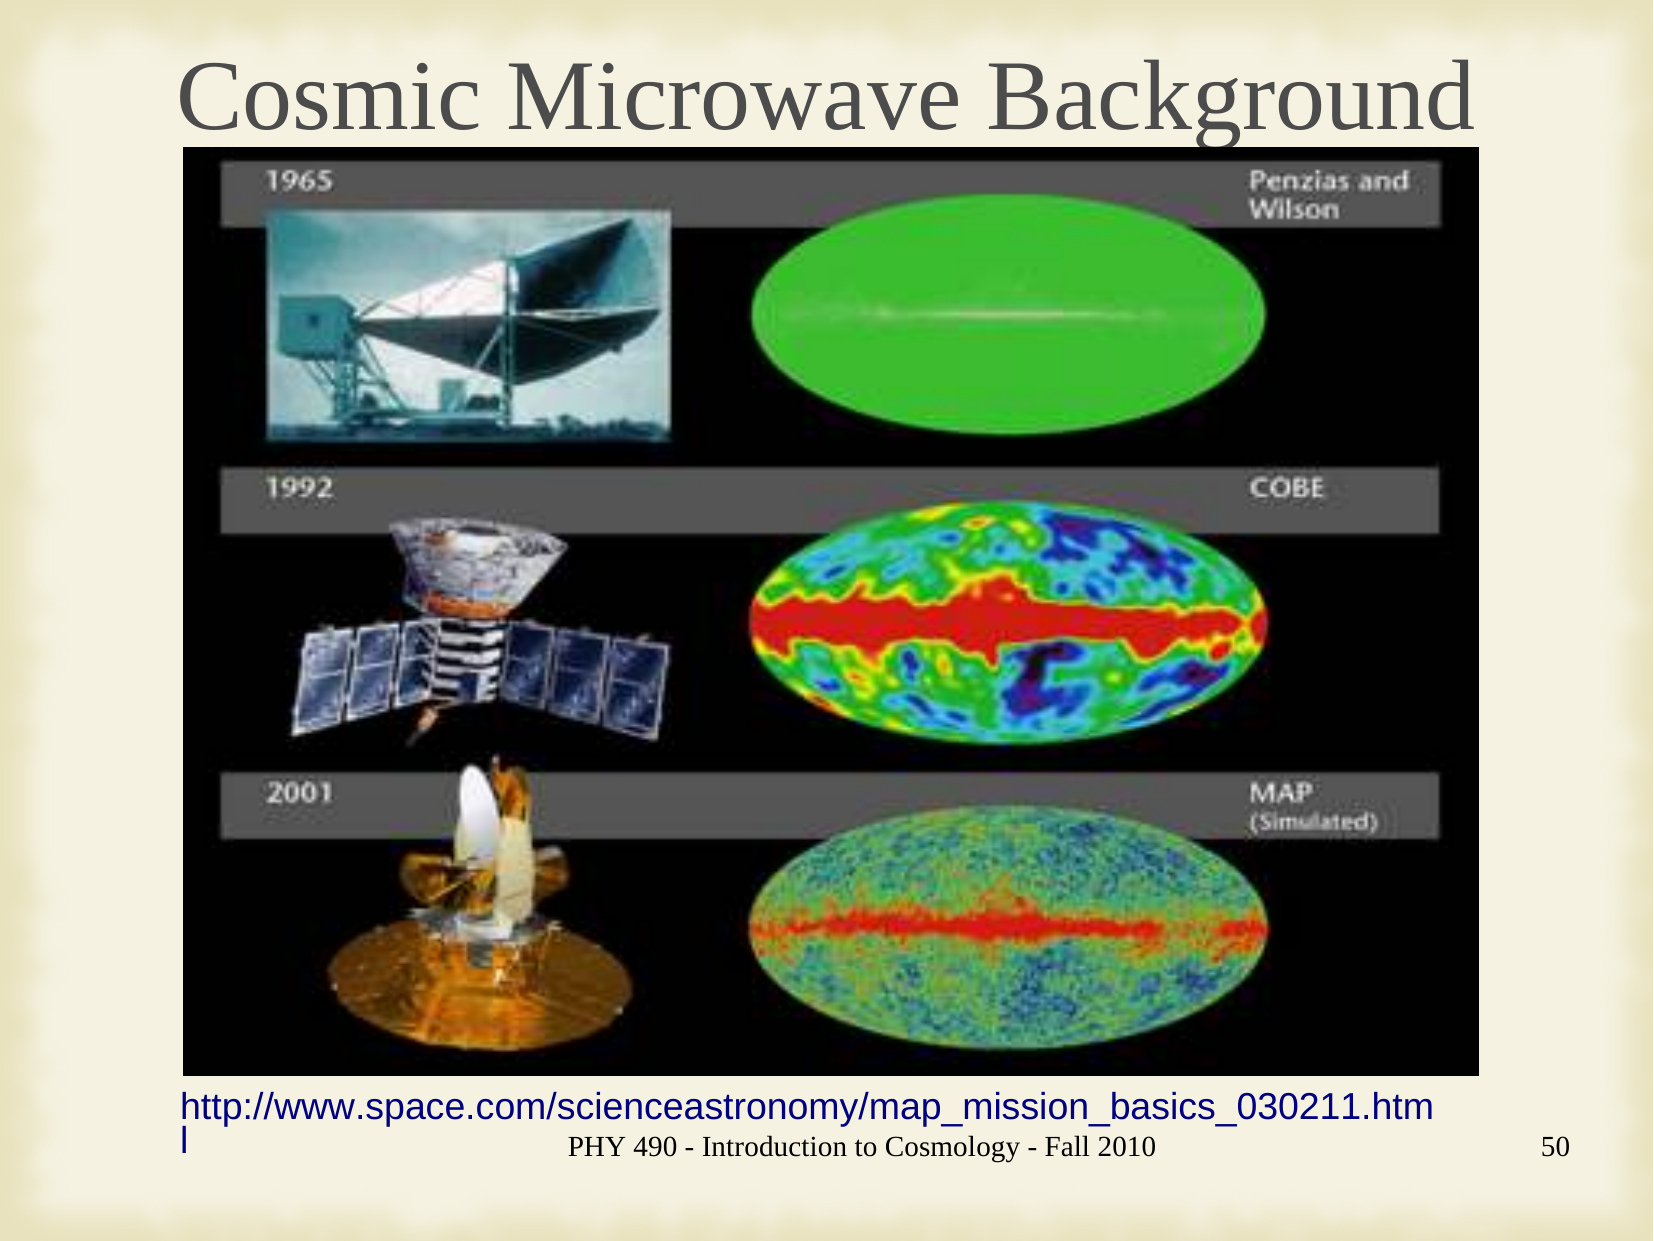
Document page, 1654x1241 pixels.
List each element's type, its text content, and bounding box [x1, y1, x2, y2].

picture [0, 0, 1653, 1241]
title Cosmic Microwave Background [82, 0, 1571, 193]
text_box http://www.space.com/scienceastronomy/map_mission_basics_030211.html [165, 1077, 1455, 1135]
